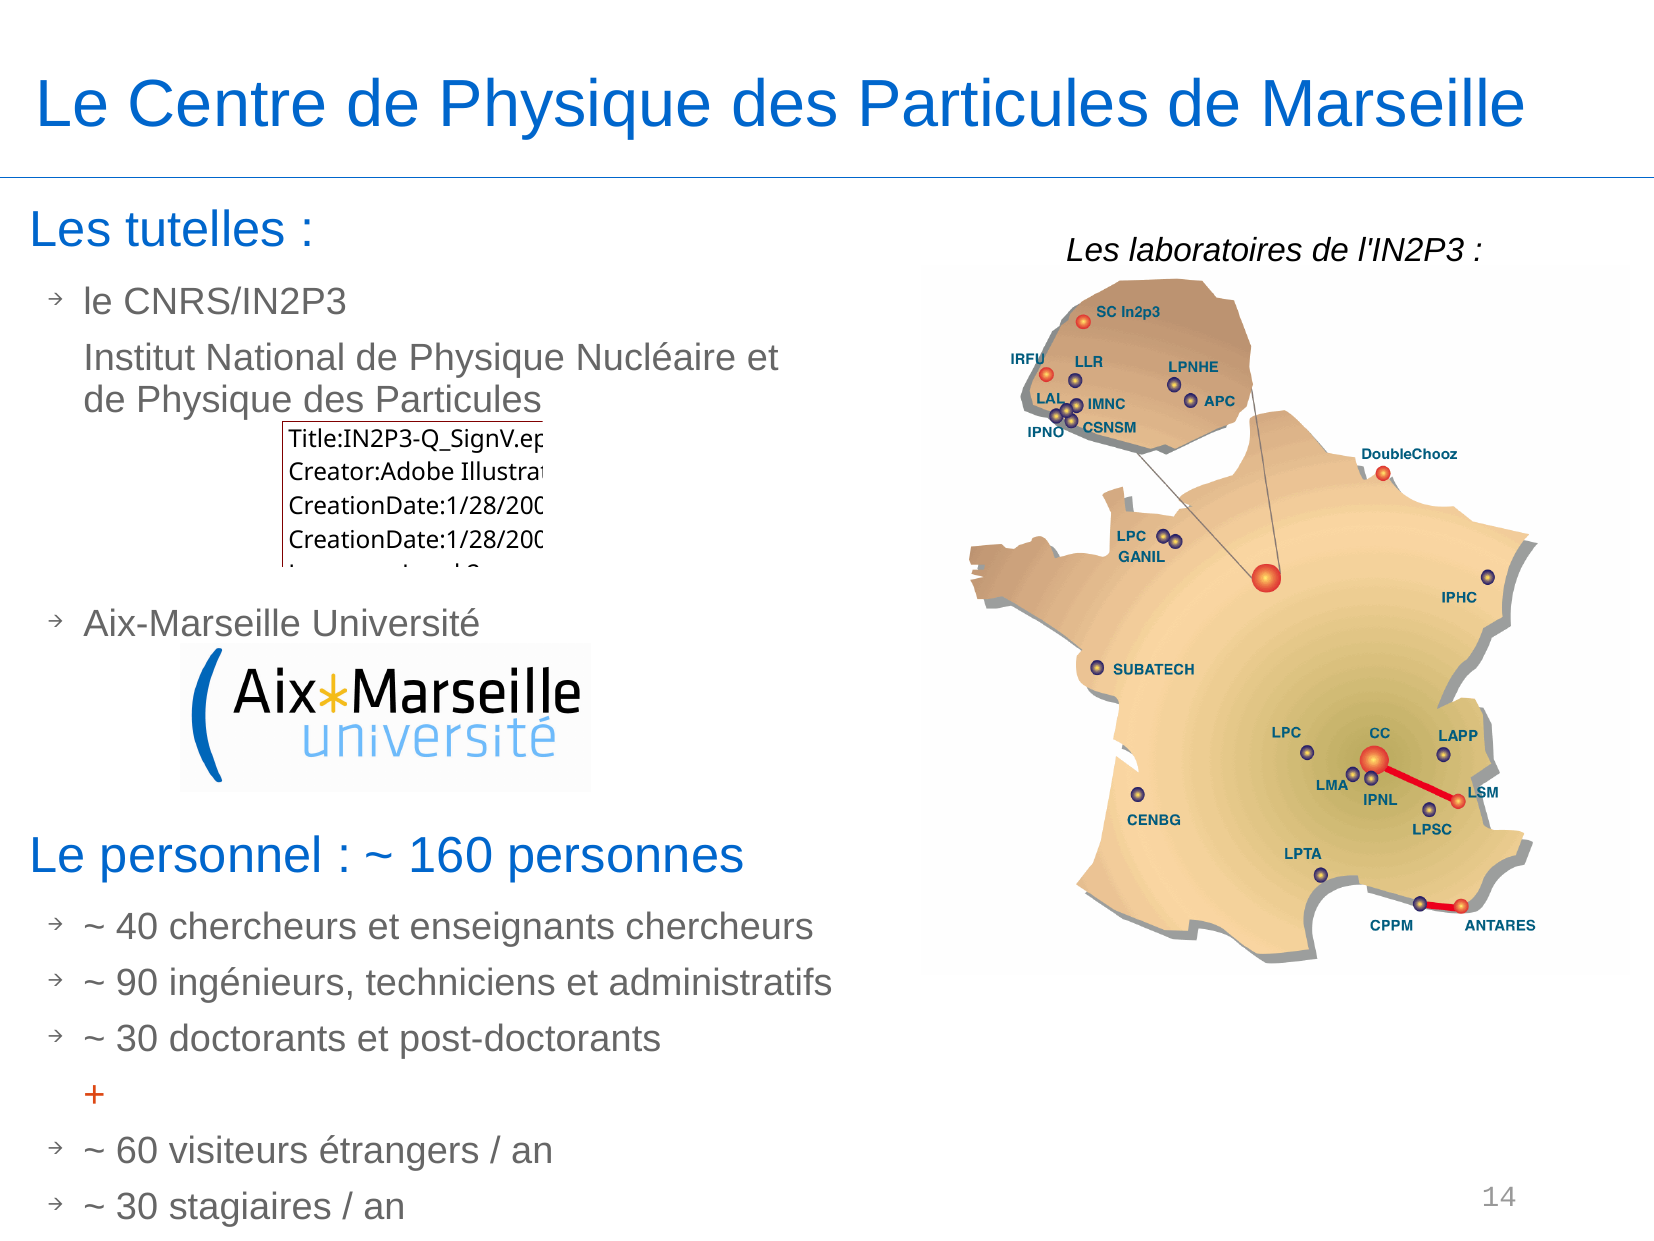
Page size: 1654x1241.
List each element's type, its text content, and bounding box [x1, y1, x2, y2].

title Le Centre de Physique des Particules de Marseille [35, 29, 1589, 178]
picture [280, 419, 543, 567]
picture [1374, 265, 1630, 975]
picture [180, 643, 591, 792]
text_box Les laboratoires de l'IN2P3 : [1374, 224, 1499, 265]
list Les tutelles : le CNRS/IN2P3 Institut National de Physique Nucléaire et de Physique des Particules Aix-Marseille Université Le personnel : ~ 160 personnes ~ 40 chercheurs et enseignants chercheurs ~ 90 ingénieurs, techniciens et administratifs ~ 30 doctorants et post-doctorants + ~ 60 visiteurs étrangers / an ~ 30 stagiaires / an [29, 200, 1374, 1229]
